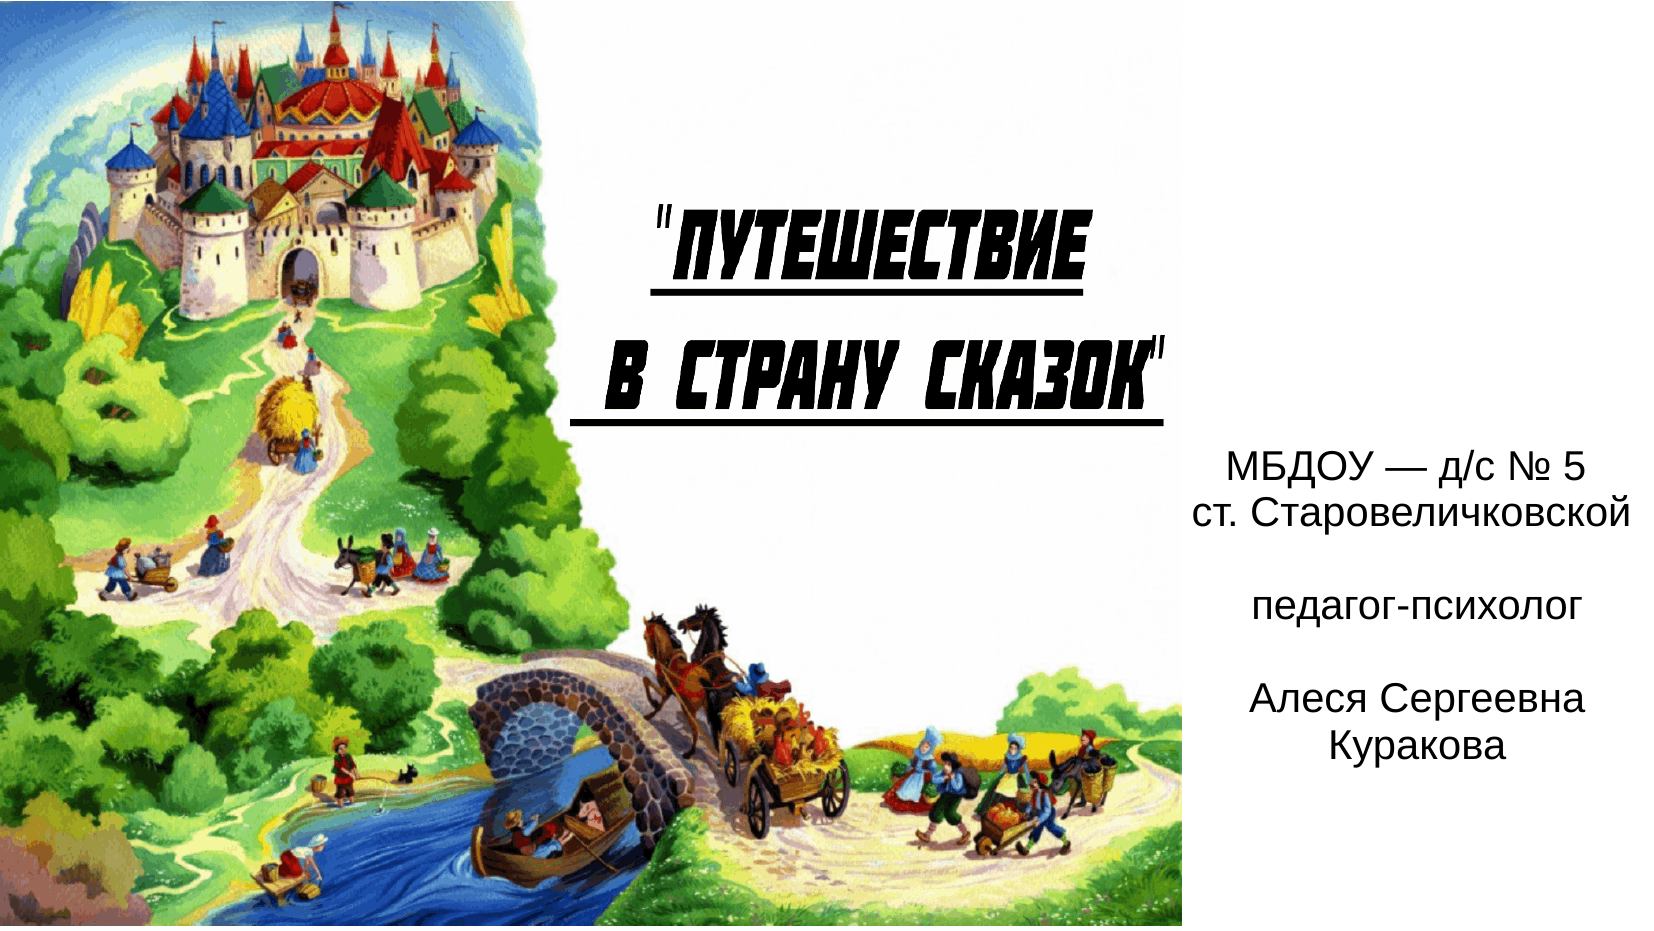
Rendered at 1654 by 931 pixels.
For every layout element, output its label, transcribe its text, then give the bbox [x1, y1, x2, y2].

title МБДОУ — д/с № 5 ст. Старовеличковской педагог-психолог Алеся Сергеевна Куракова [1181, 0, 1654, 931]
picture [0, 1, 1182, 931]
